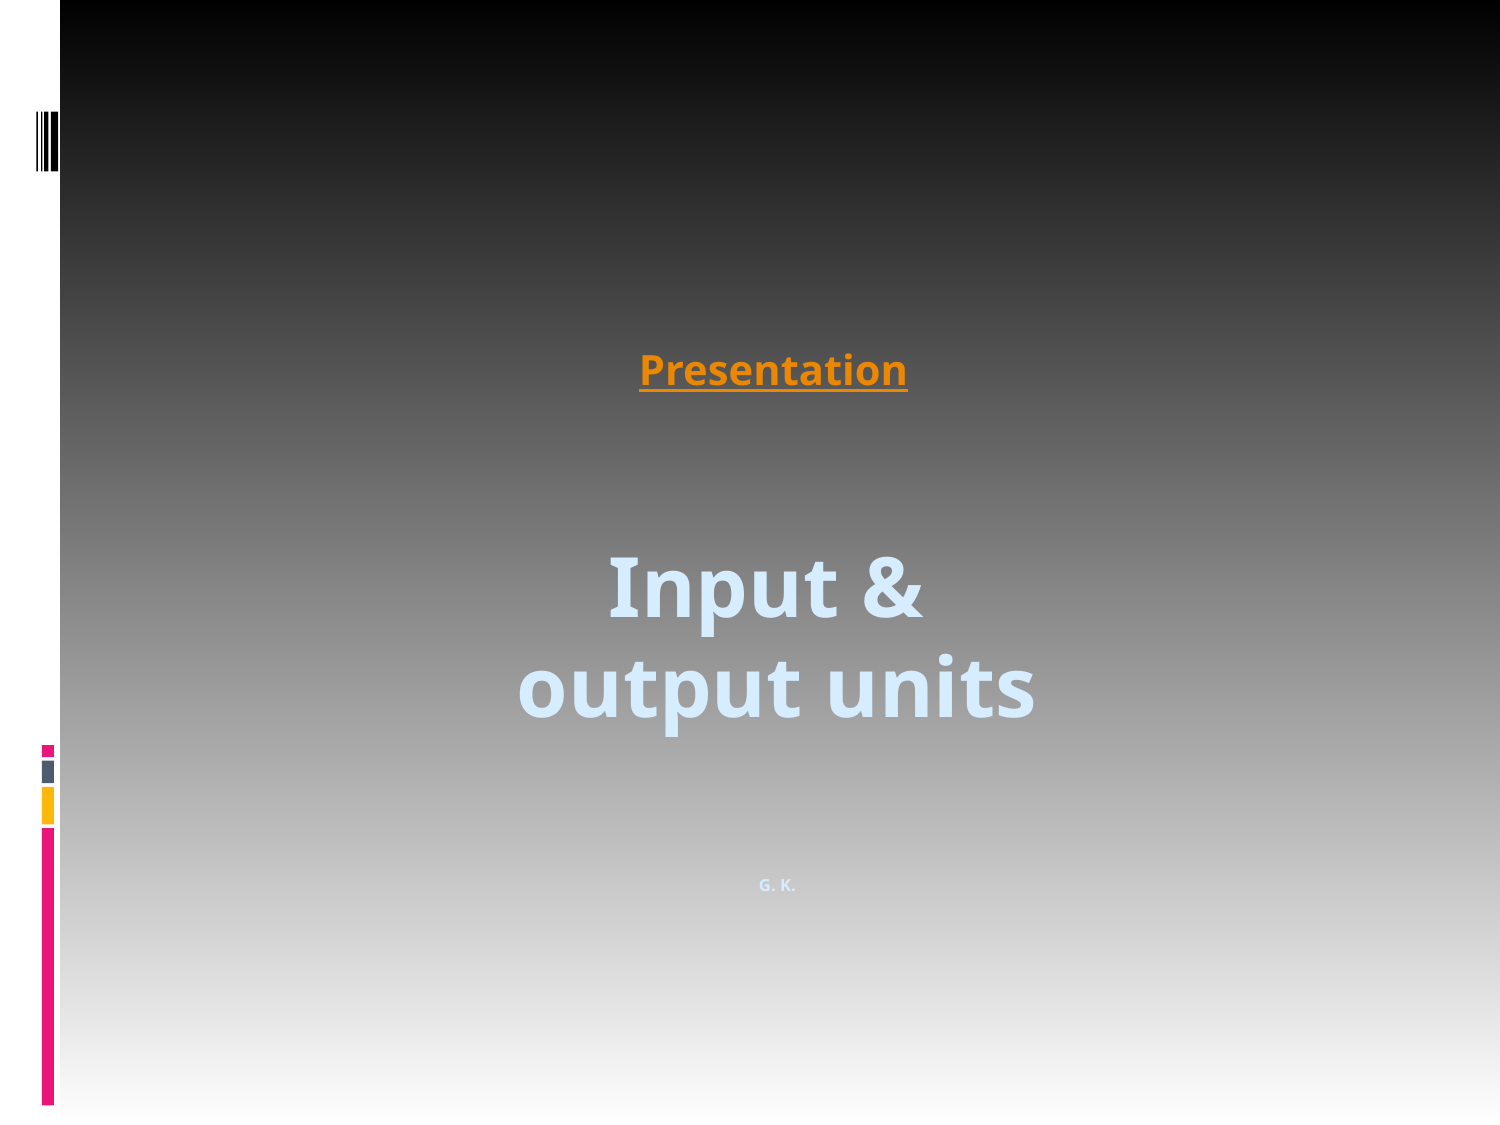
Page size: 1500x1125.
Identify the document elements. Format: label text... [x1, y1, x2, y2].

subtitle Presentation [140, 210, 1416, 459]
title Input & output units G. K. [140, 527, 1416, 910]
